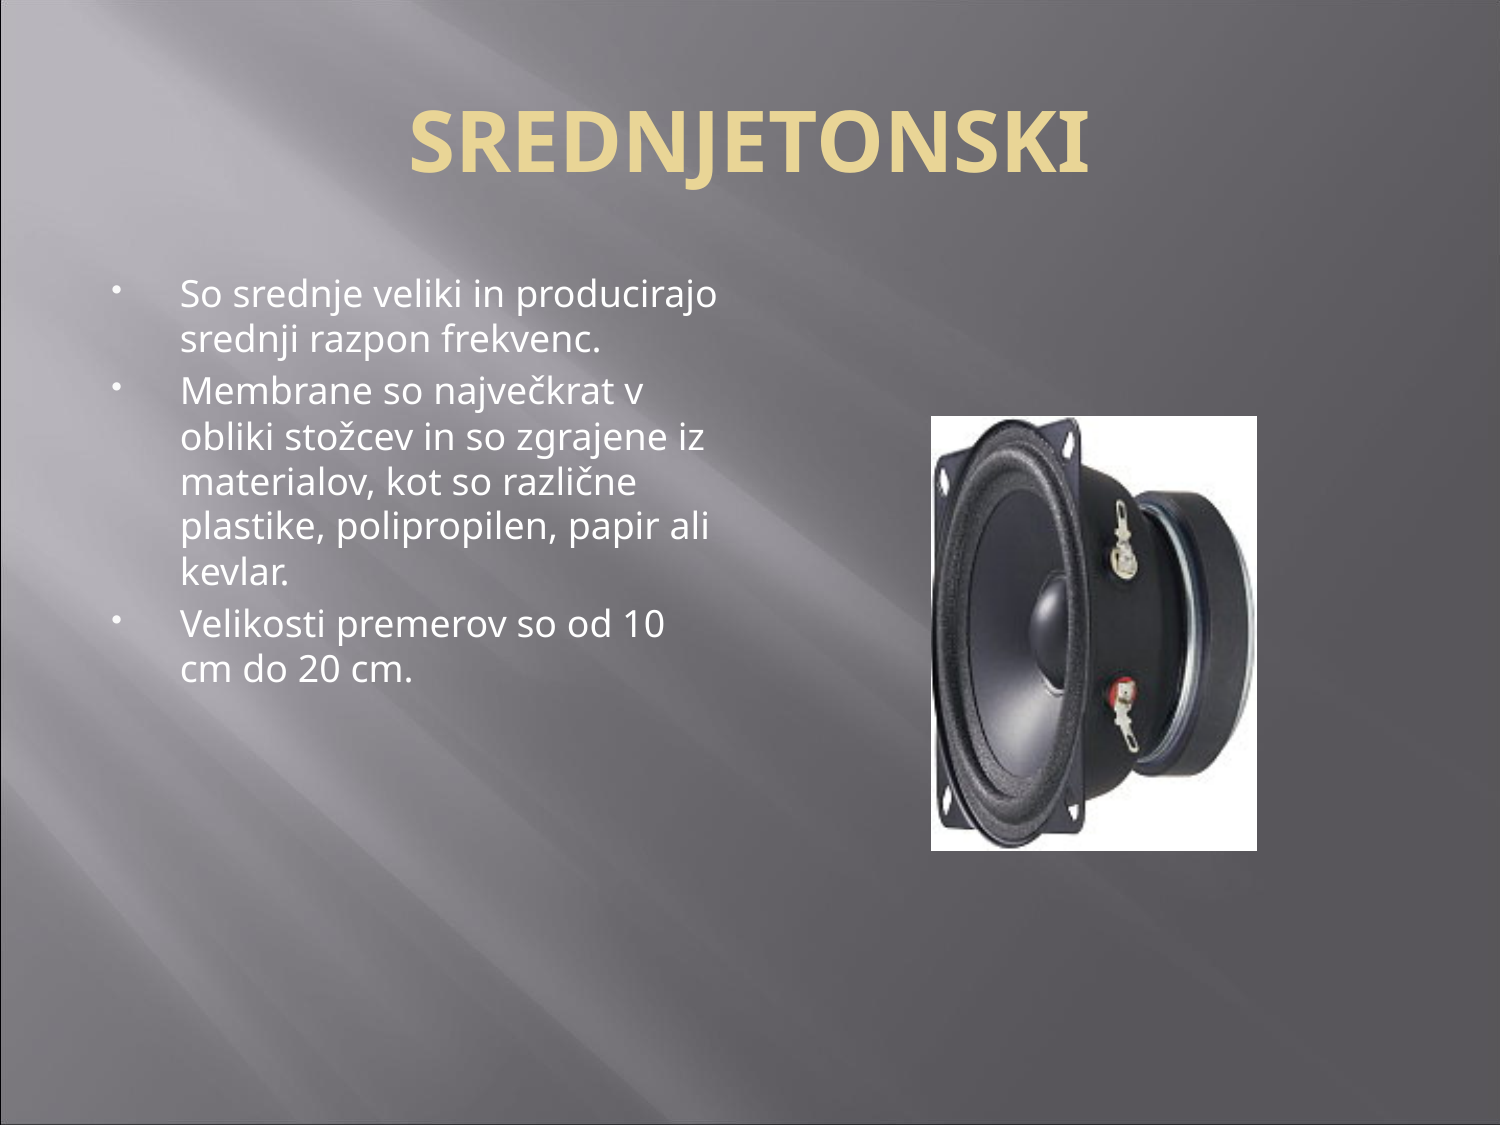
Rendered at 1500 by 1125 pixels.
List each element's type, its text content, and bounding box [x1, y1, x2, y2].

title SREDNJETONSKI [75, 45, 1425, 233]
picture [0, 0, 1500, 1125]
list So srednje veliki in producirajo srednji razpon frekvenc. Membrane so največkrat v obliki stožcev in so zgrajene iz materialov, kot so različne plastike, polipropilen, papir ali kevlar. Velikosti premerov so od 10 cm do 20 cm. [75, 262, 738, 1005]
